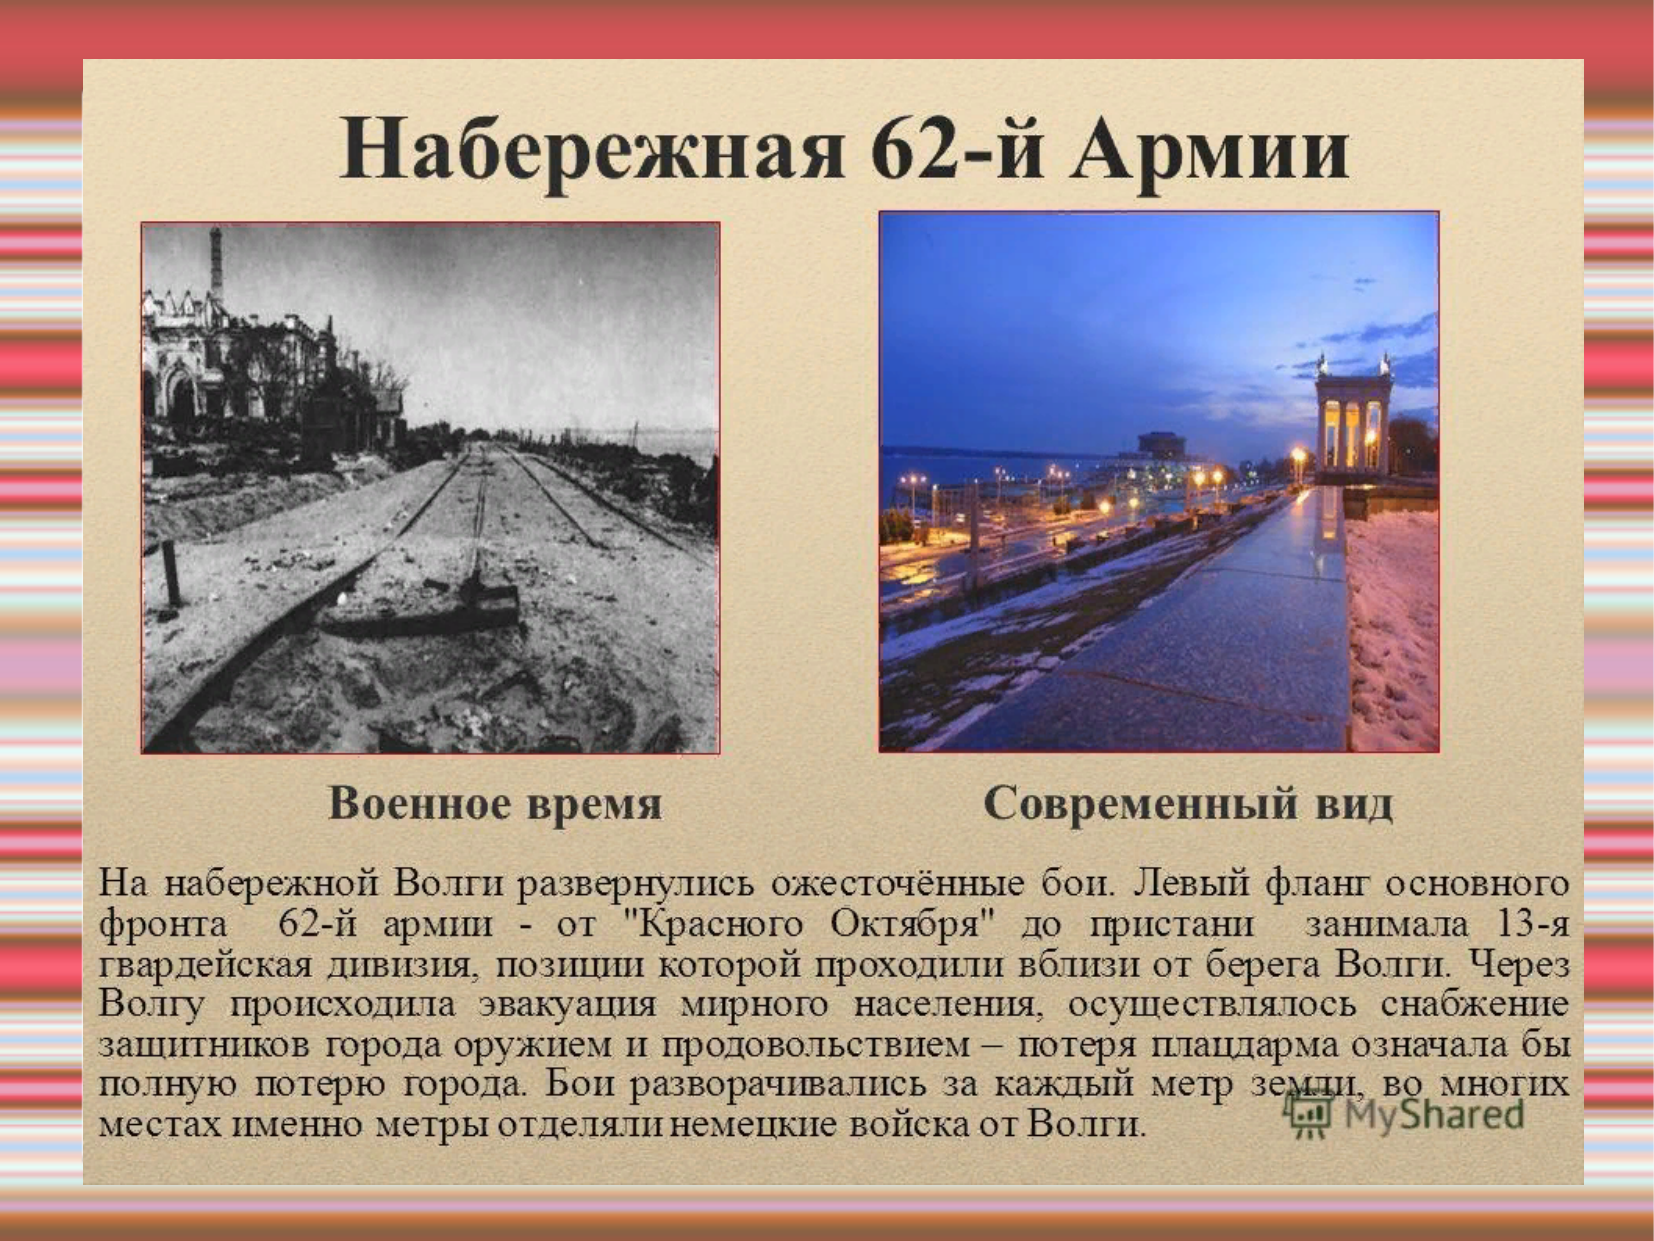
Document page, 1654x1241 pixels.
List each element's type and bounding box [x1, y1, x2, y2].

picture [83, 60, 1584, 1185]
